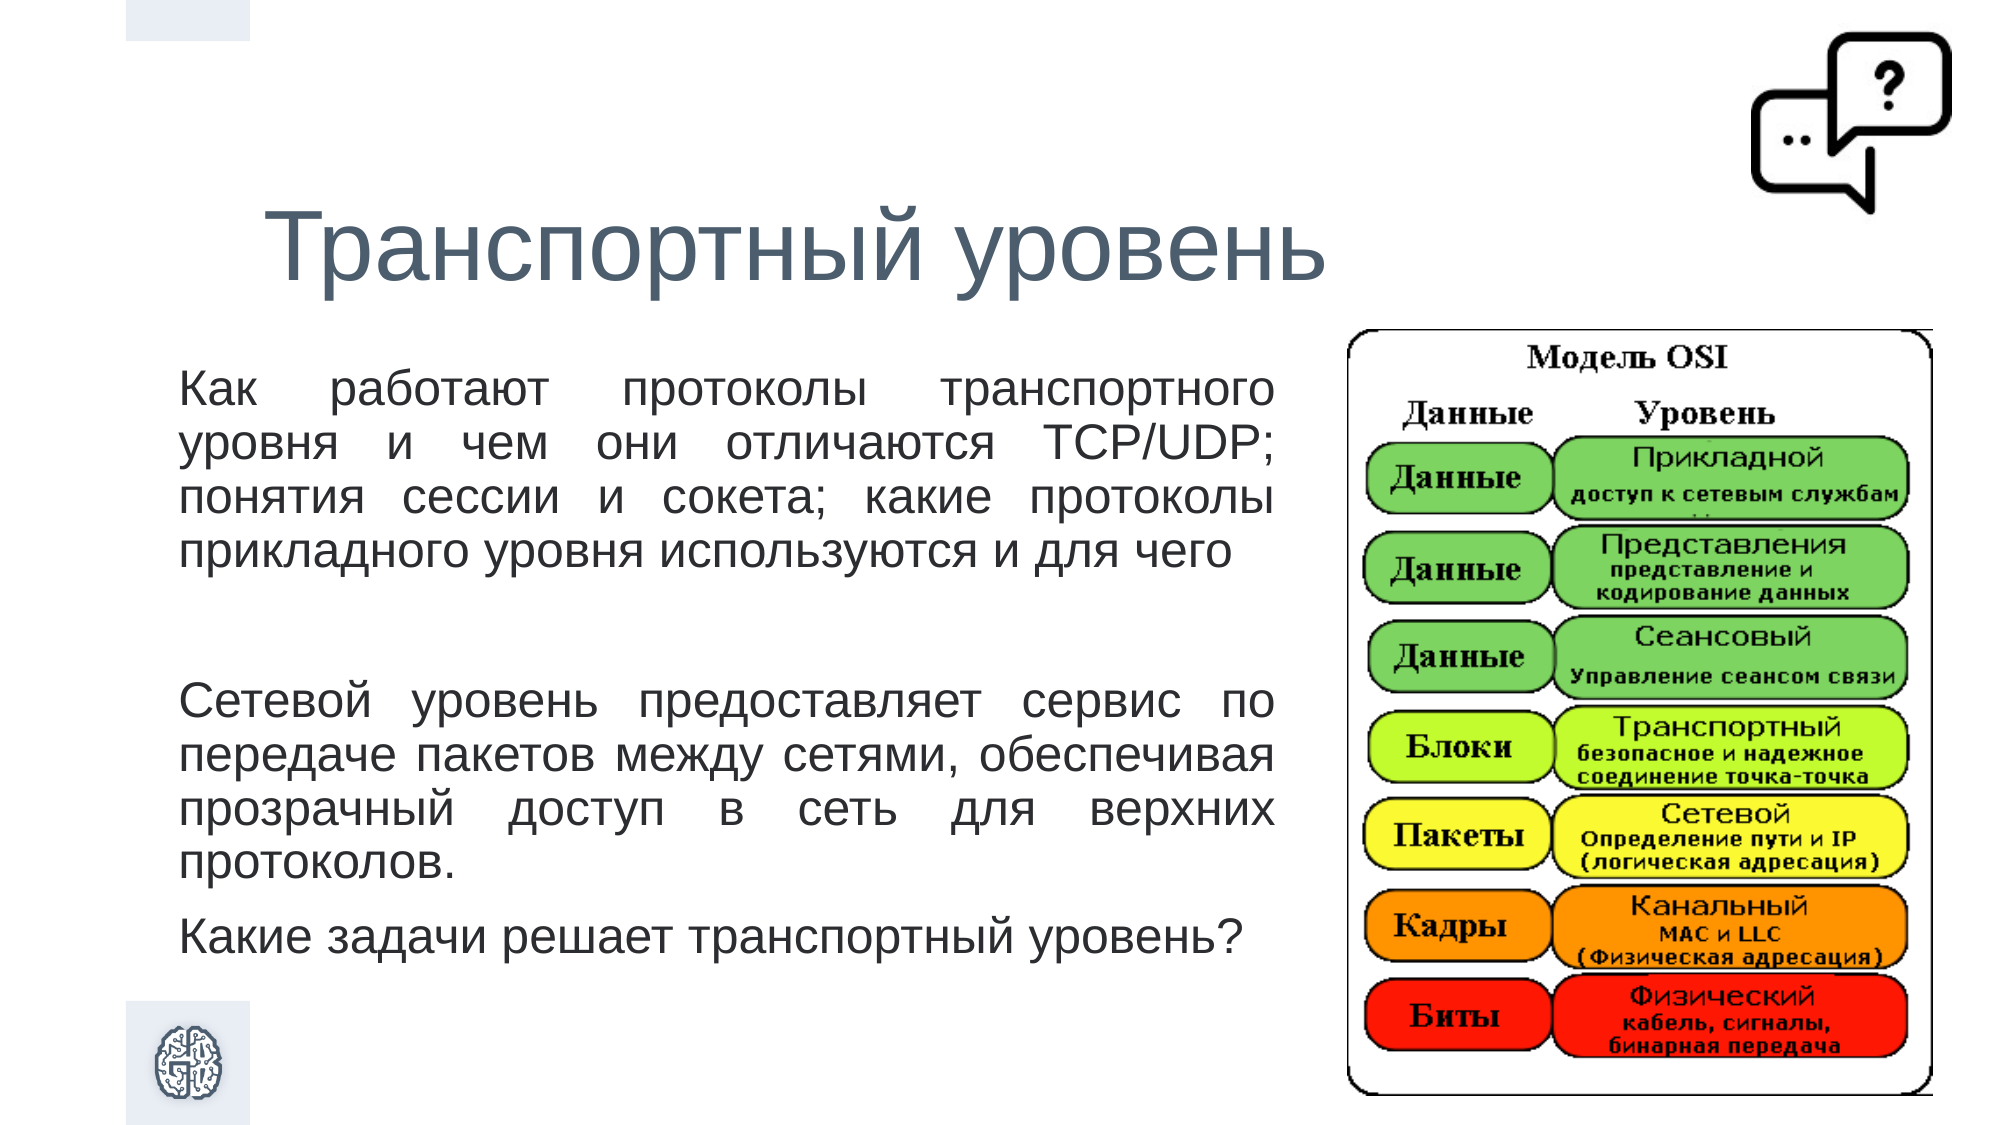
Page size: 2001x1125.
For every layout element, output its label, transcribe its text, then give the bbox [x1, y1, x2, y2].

picture [144, 1016, 232, 1110]
list Как работают протоколы транспортного уровня и чем они отличаются TCP/UDP; понятия сессии и сокета; какие протоколы прикладного уровня используются и для чего Сетевой уровень предоставляет сервис по передаче пакетов между сетями, обеспечивая прозрачный доступ в сеть для верхних протоколов. Какие задачи решает транспортный уровень? [163, 408, 1291, 919]
picture [1347, 329, 1933, 1096]
title Транспортный уровень [248, 124, 1752, 372]
picture [1751, 23, 1952, 224]
